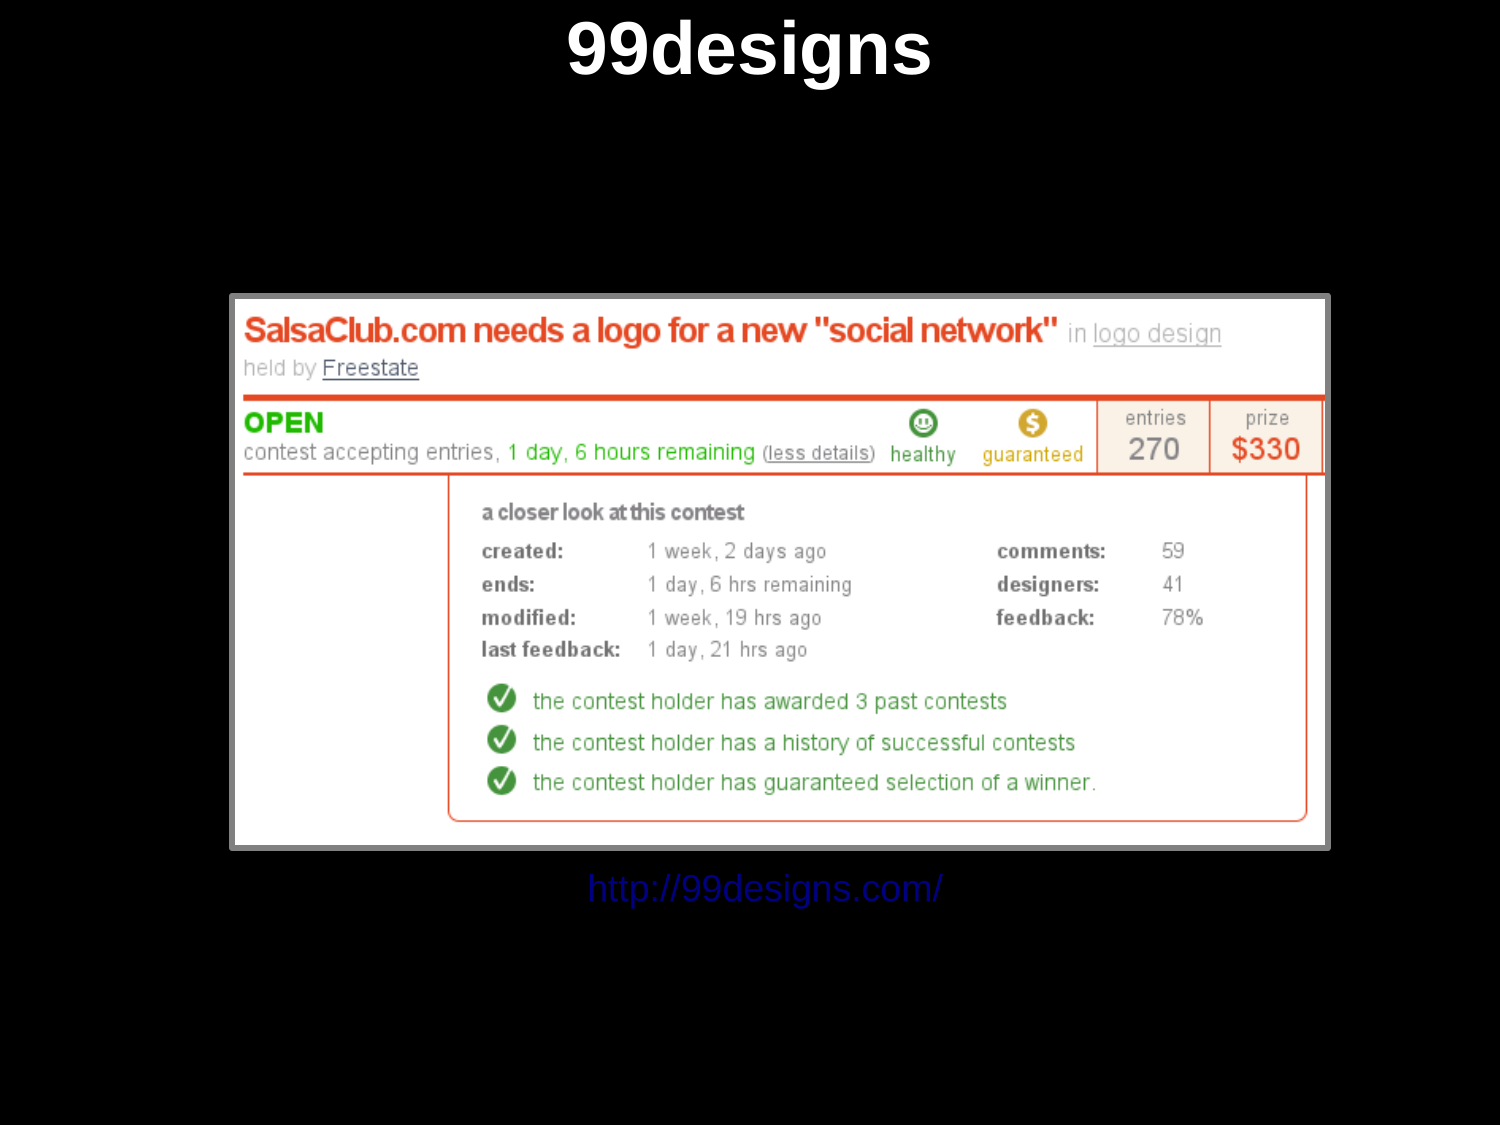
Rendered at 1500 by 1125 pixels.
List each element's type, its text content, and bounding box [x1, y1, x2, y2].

title 99designs [75, 0, 1425, 101]
picture [234, 298, 1325, 846]
text_box http://99designs.com/ [572, 856, 959, 916]
